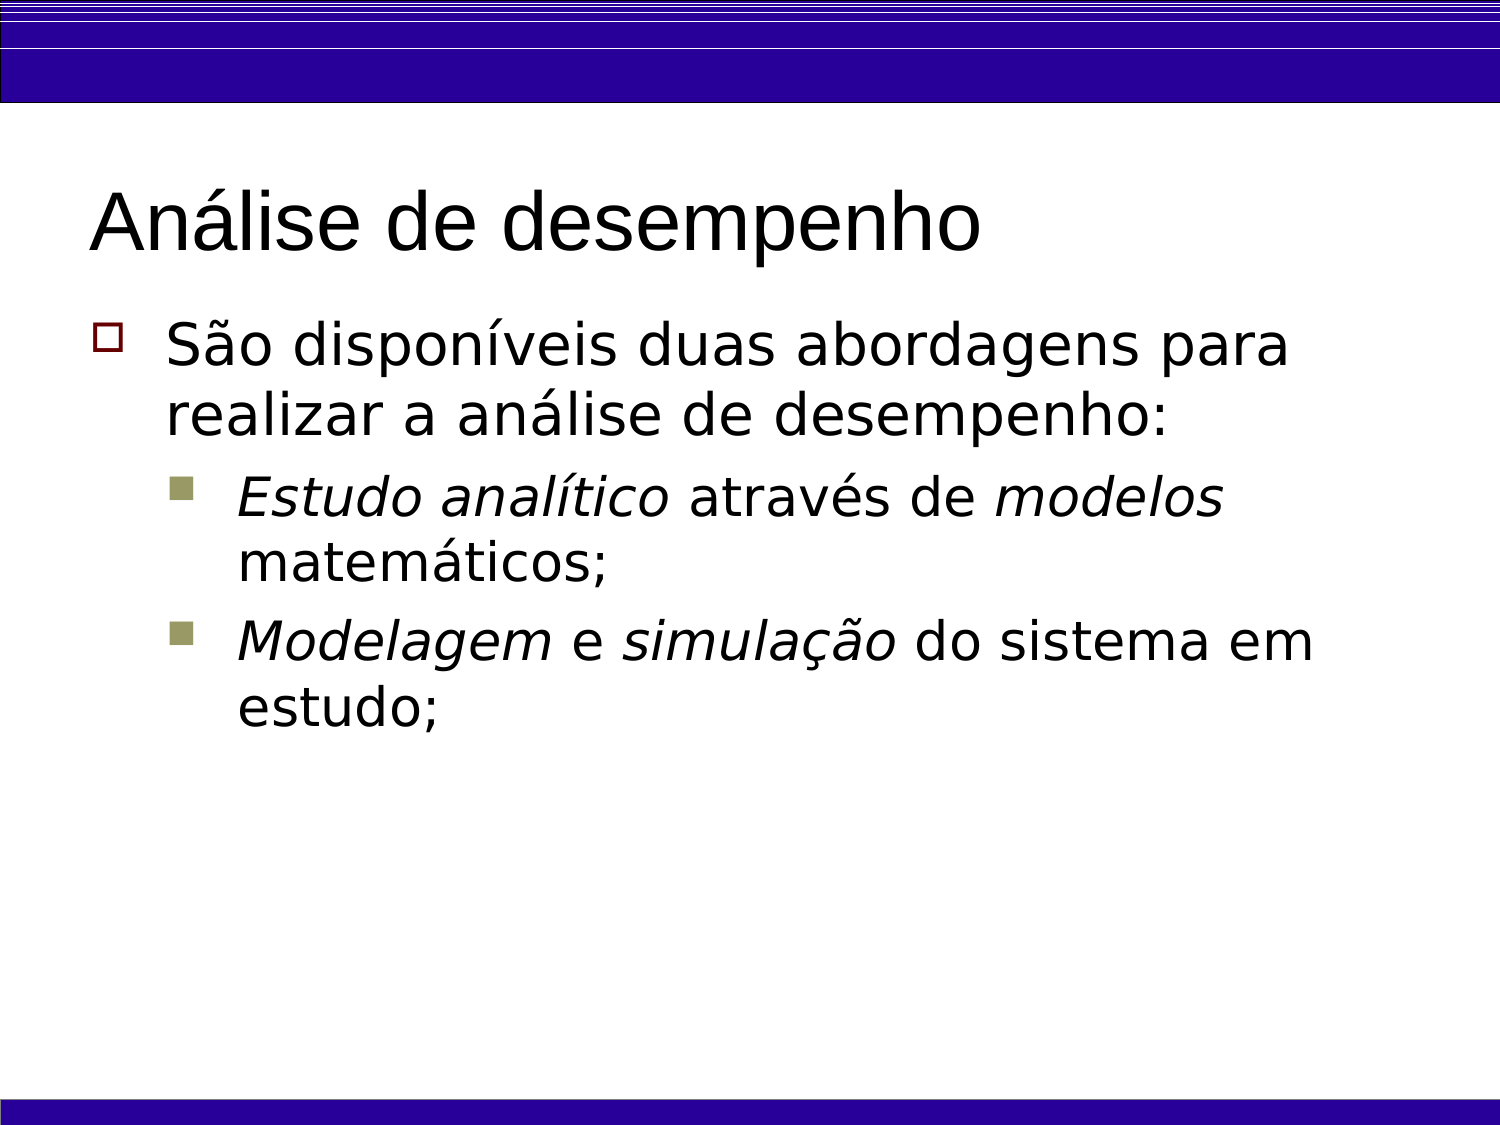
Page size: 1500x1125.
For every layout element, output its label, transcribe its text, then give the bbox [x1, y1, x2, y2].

title Análise de desempenho [75, 87, 1426, 275]
list São disponíveis duas abordagens para realizar a análise de desempenho: Estudo analítico através de modelos matemáticos; Modelagem e simulação do sistema em estudo; [75, 299, 1426, 1006]
